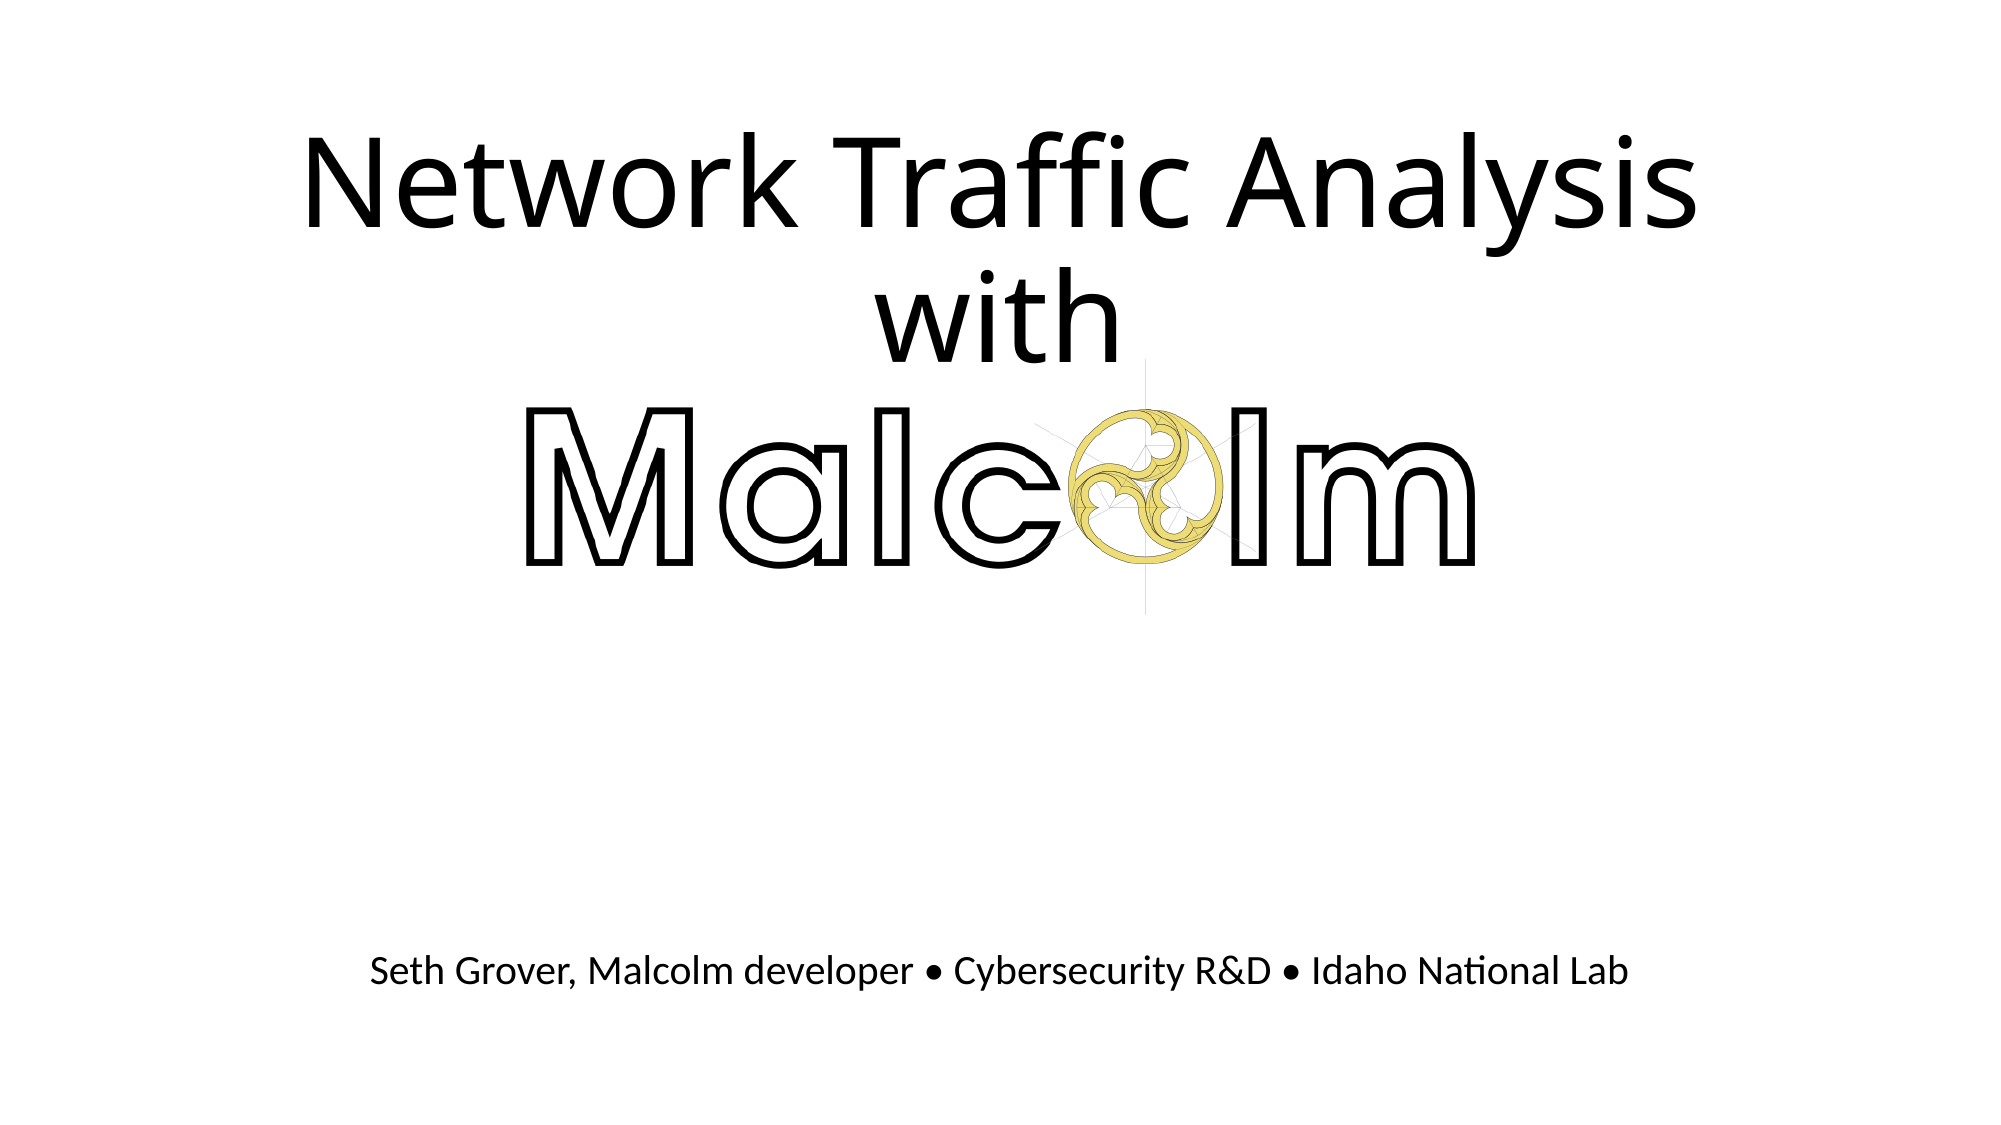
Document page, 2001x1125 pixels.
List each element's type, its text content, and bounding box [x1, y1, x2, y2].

title Network Traffic Analysis with [249, 184, 1750, 397]
subtitle Seth Grover, Malcolm developer • Cybersecurity R&D • Idaho National Lab [249, 940, 1750, 1025]
picture [520, 359, 1480, 615]
